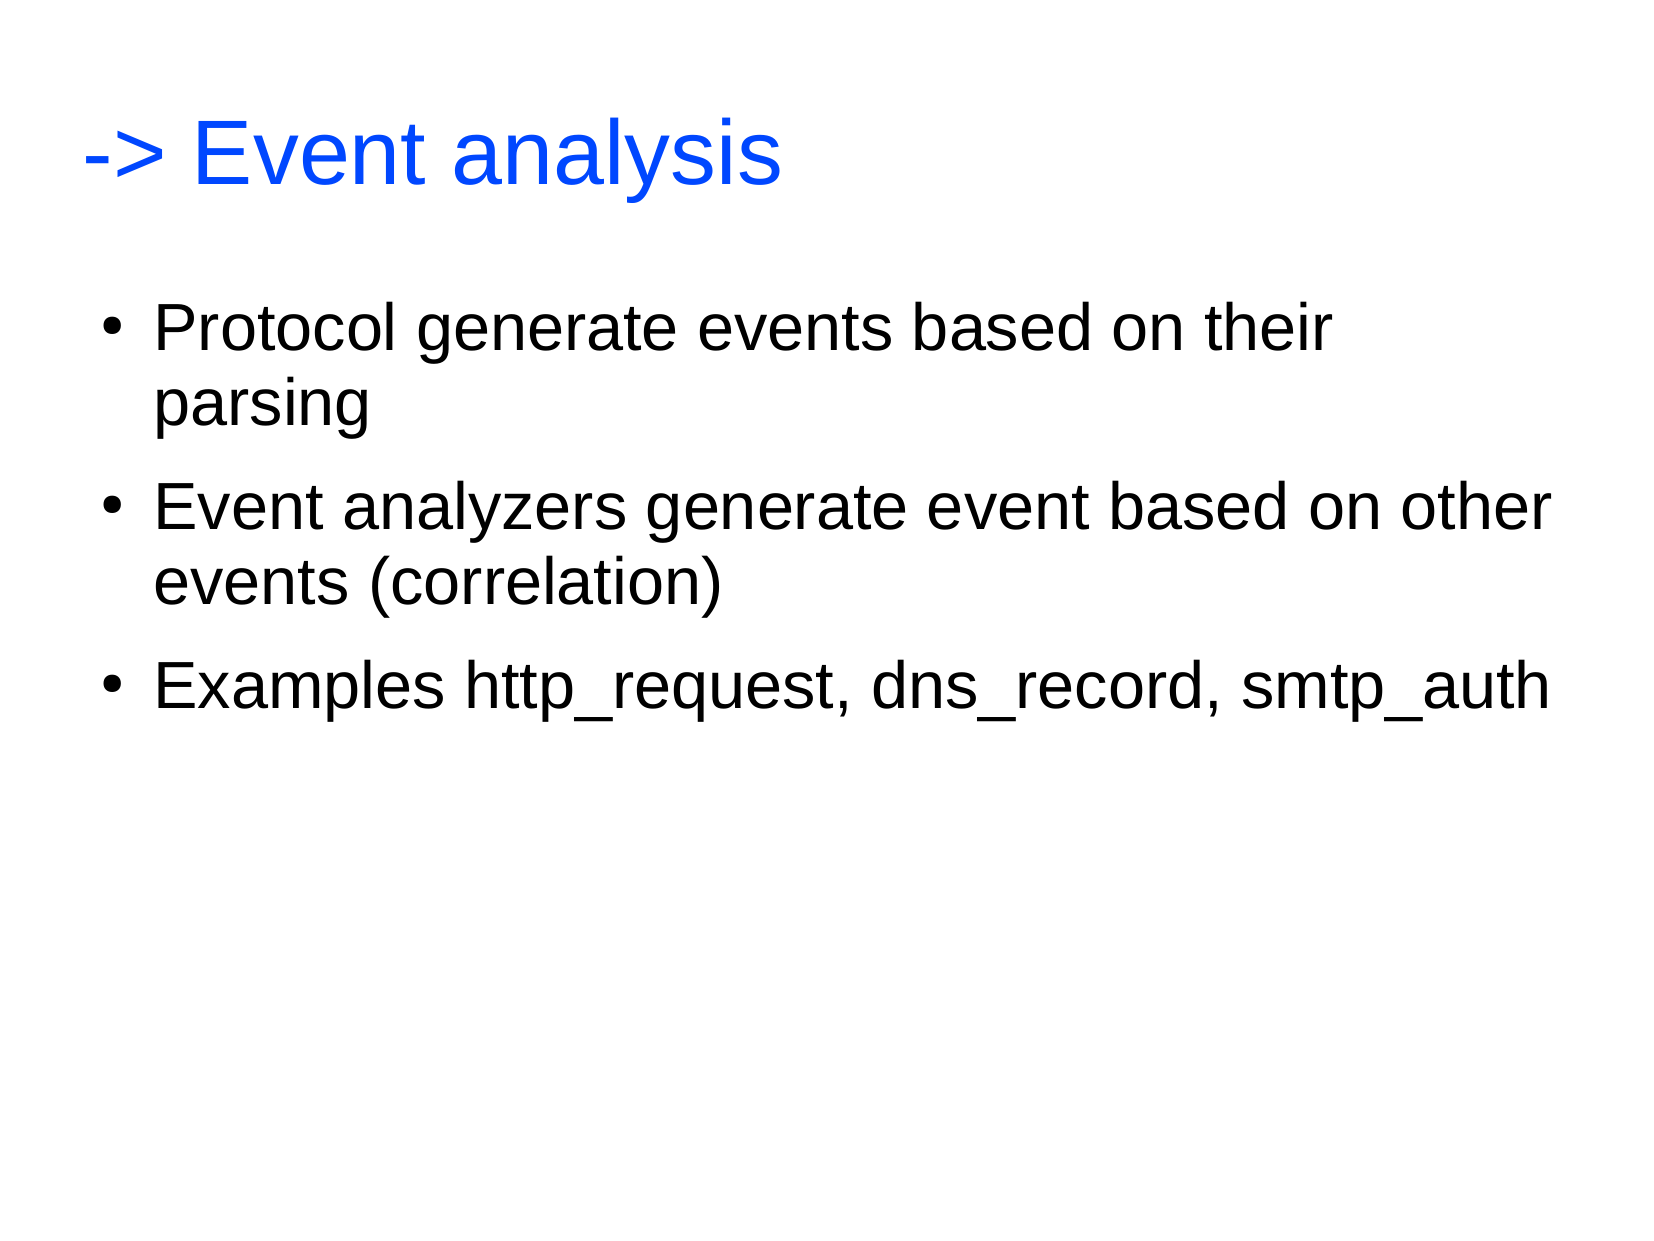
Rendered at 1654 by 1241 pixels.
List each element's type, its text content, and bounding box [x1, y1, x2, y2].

list Protocol generate events based on their parsing Event analyzers generate event based on other events (correlation) Examples http_request, dns_record, smtp_auth [82, 290, 1571, 1109]
title -> Event analysis [82, 49, 1571, 257]
